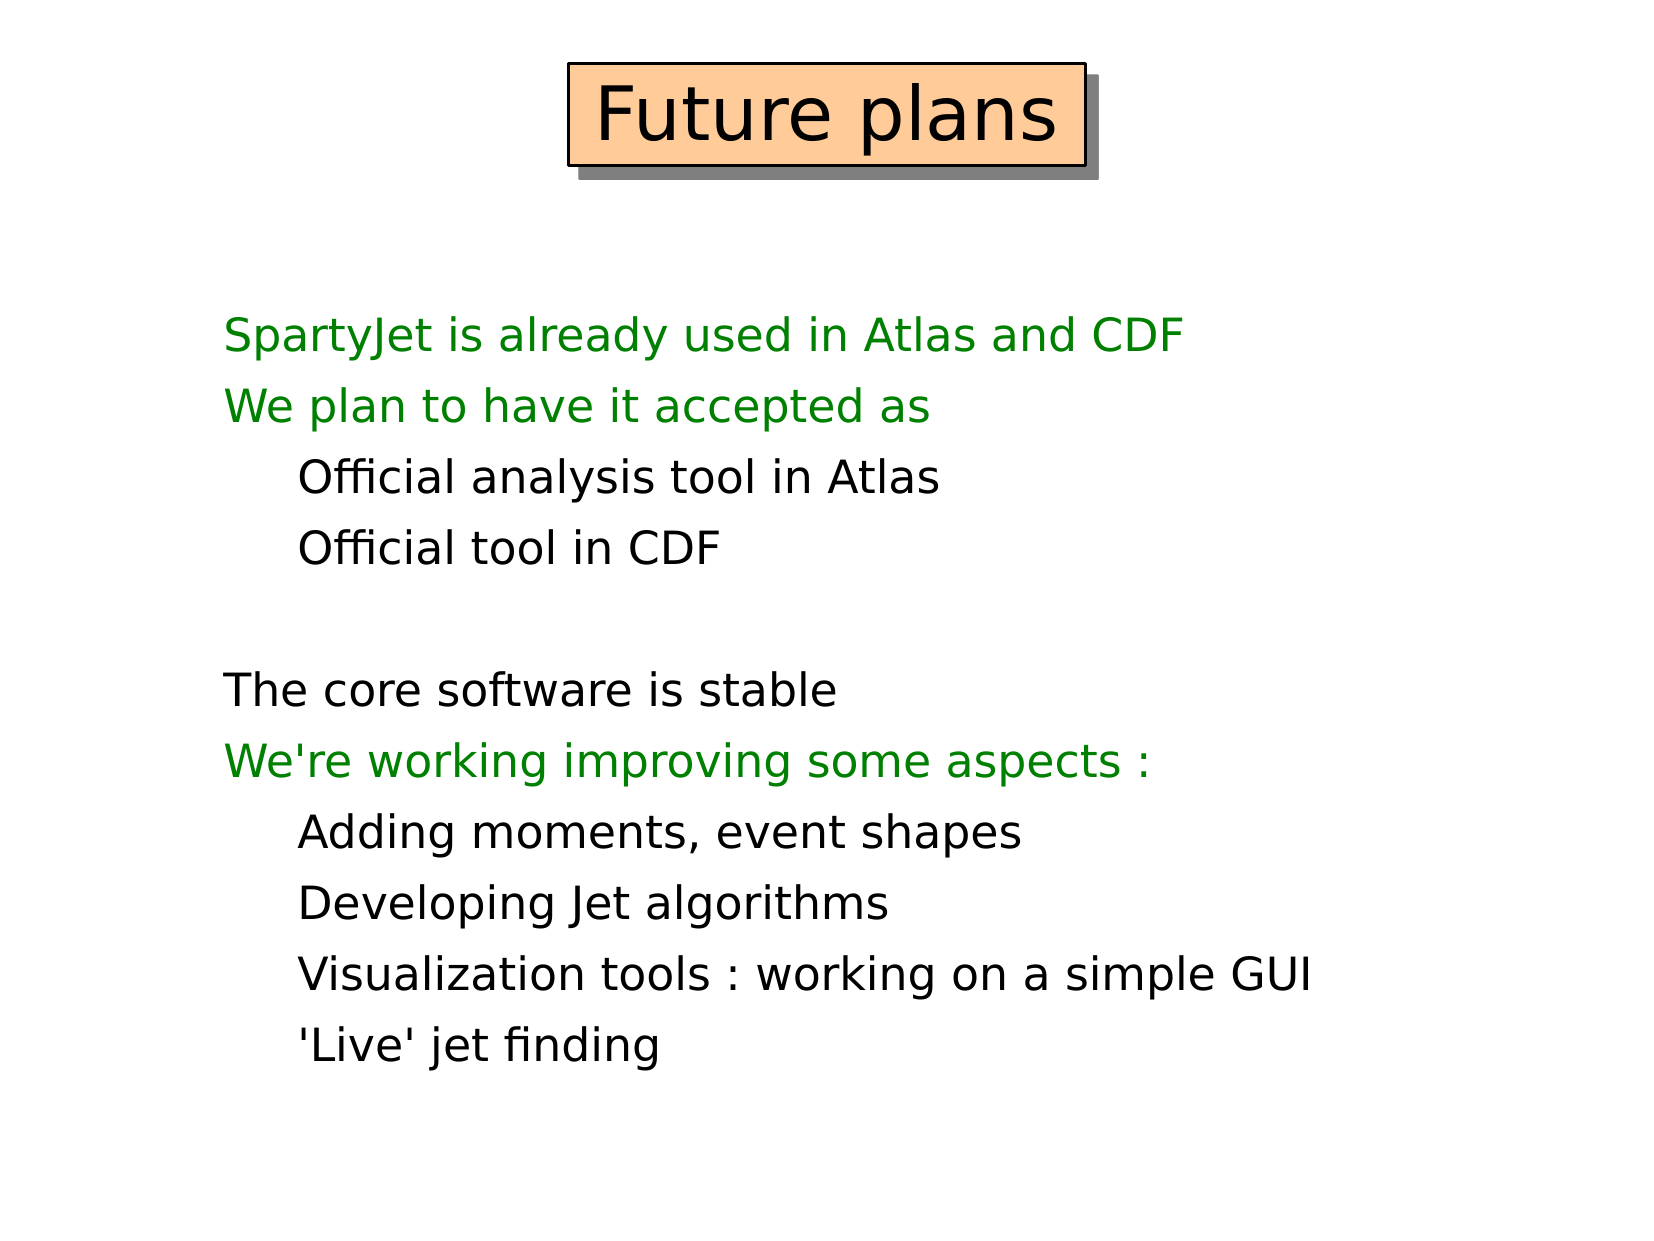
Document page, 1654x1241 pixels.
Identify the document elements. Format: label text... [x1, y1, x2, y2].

text_box SpartyJet is already used in Atlas and CDF We plan to have it accepted as Official analysis tool in Atlas Official tool in CDF The core software is stable We're working improving some aspects : Adding moments, event shapes Developing Jet algorithms Visualization tools : working on a simple GUI 'Live' jet finding [208, 301, 1329, 1151]
text_box Future plans [568, 63, 1086, 166]
